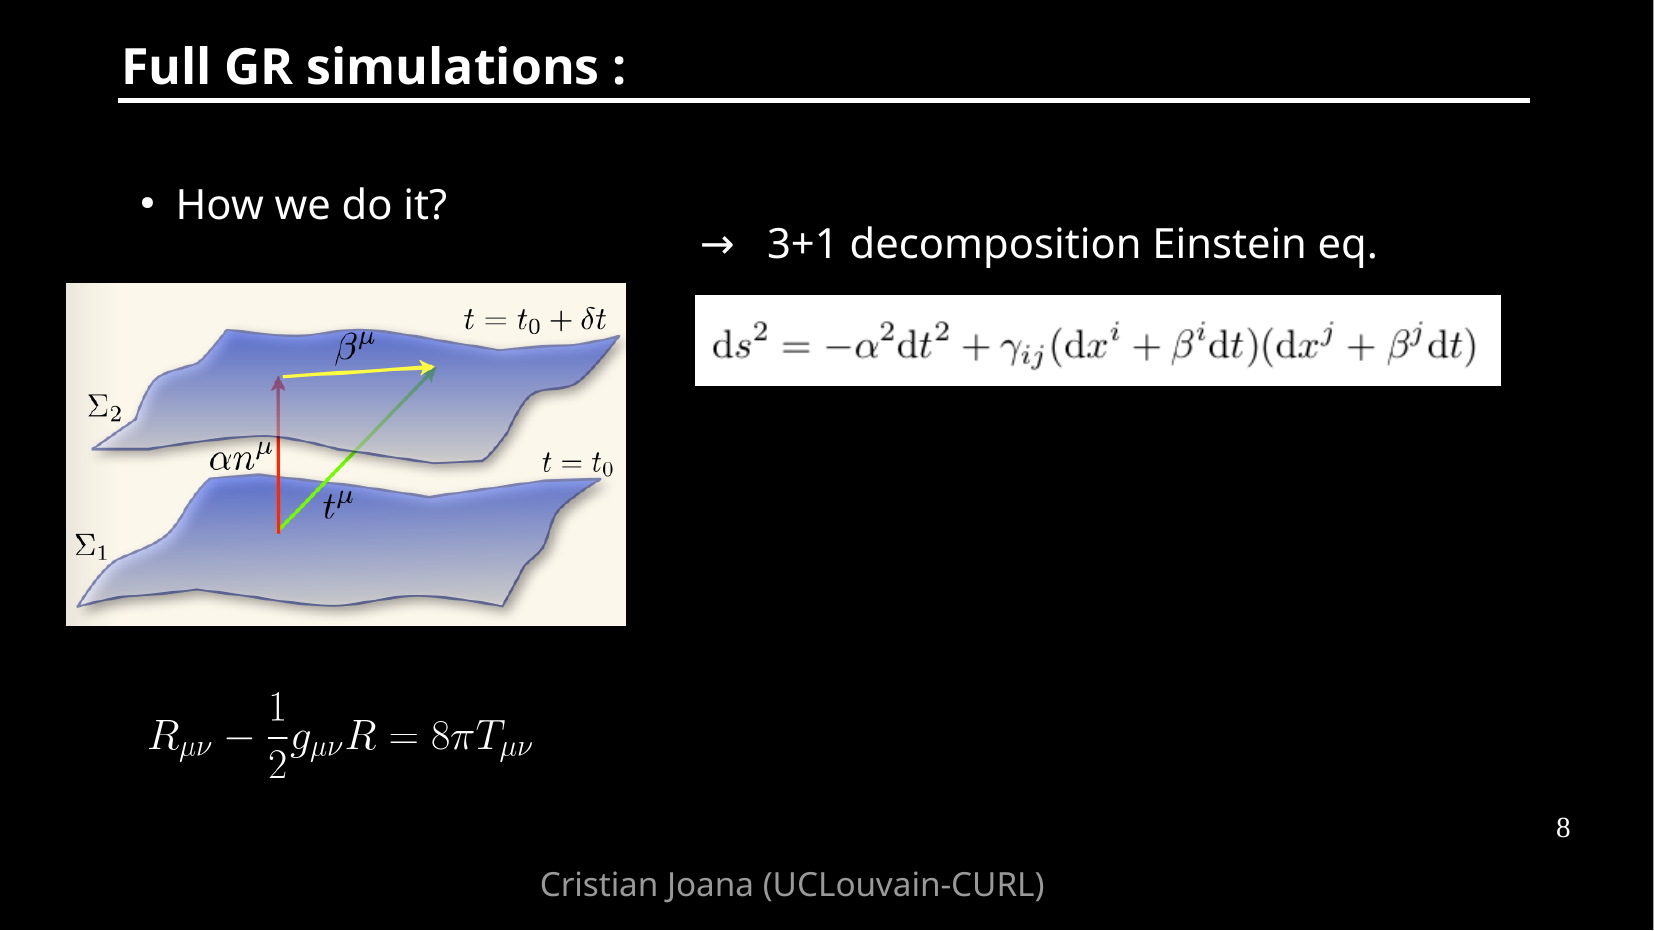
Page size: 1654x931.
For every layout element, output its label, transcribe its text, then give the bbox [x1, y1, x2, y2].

text_box Cristian Joana (UCLouvain-CURL) [444, 853, 1142, 906]
text_box → 3+1 decomposition Einstein eq. [649, 206, 1654, 875]
picture [66, 283, 626, 626]
picture [695, 295, 1501, 386]
picture [149, 692, 532, 778]
text_box How we do it? [125, 30, 1654, 931]
text_box Full GR simulations : [0, 23, 1654, 107]
